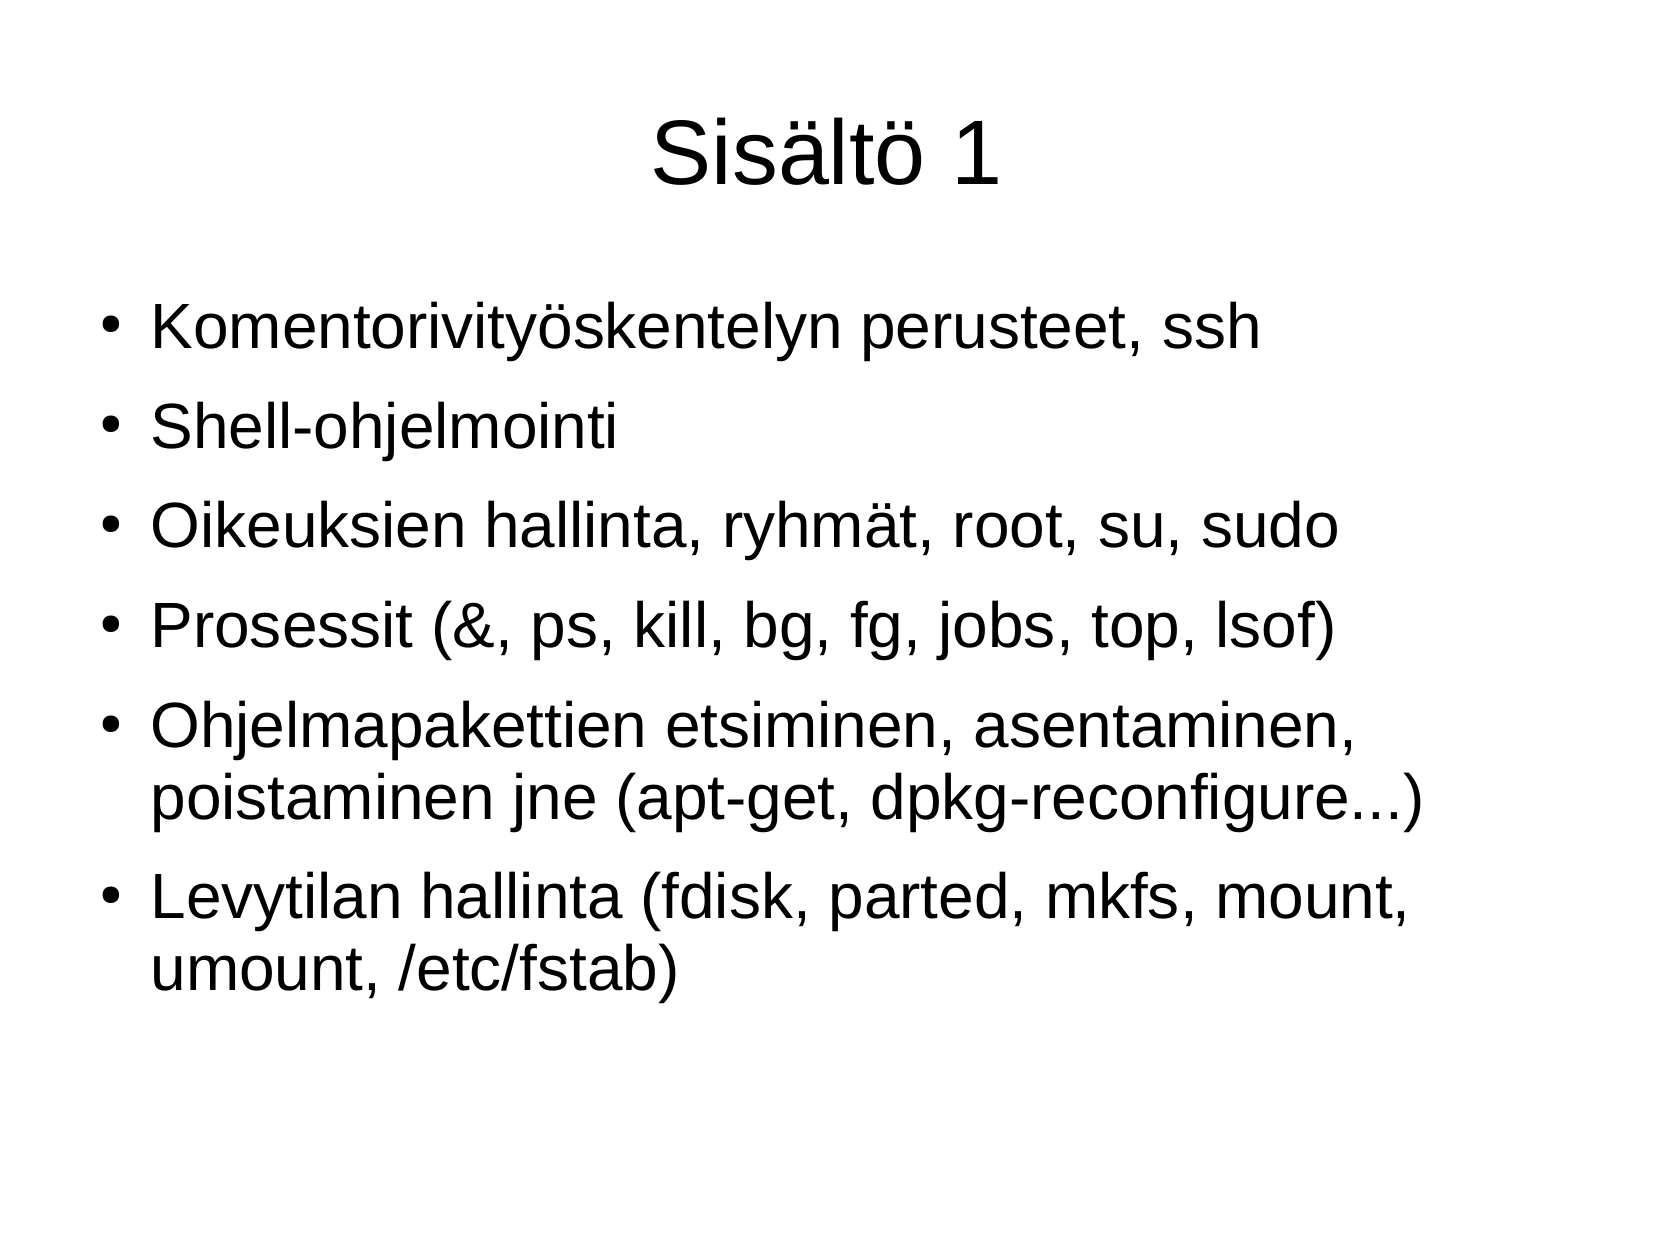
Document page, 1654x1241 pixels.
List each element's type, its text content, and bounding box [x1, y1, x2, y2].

title Sisältö 1 [82, 49, 1571, 257]
list Komentorivityöskentelyn perusteet, ssh Shell-ohjelmointi Oikeuksien hallinta, ryhmät, root, su, sudo Prosessit (&, ps, kill, bg, fg, jobs, top, lsof) Ohjelmapakettien etsiminen, asentaminen, poistaminen jne (apt-get, dpkg-reconfigure...) Levytilan hallinta (fdisk, parted, mkfs, mount, umount, /etc/fstab) [82, 290, 1571, 1010]
